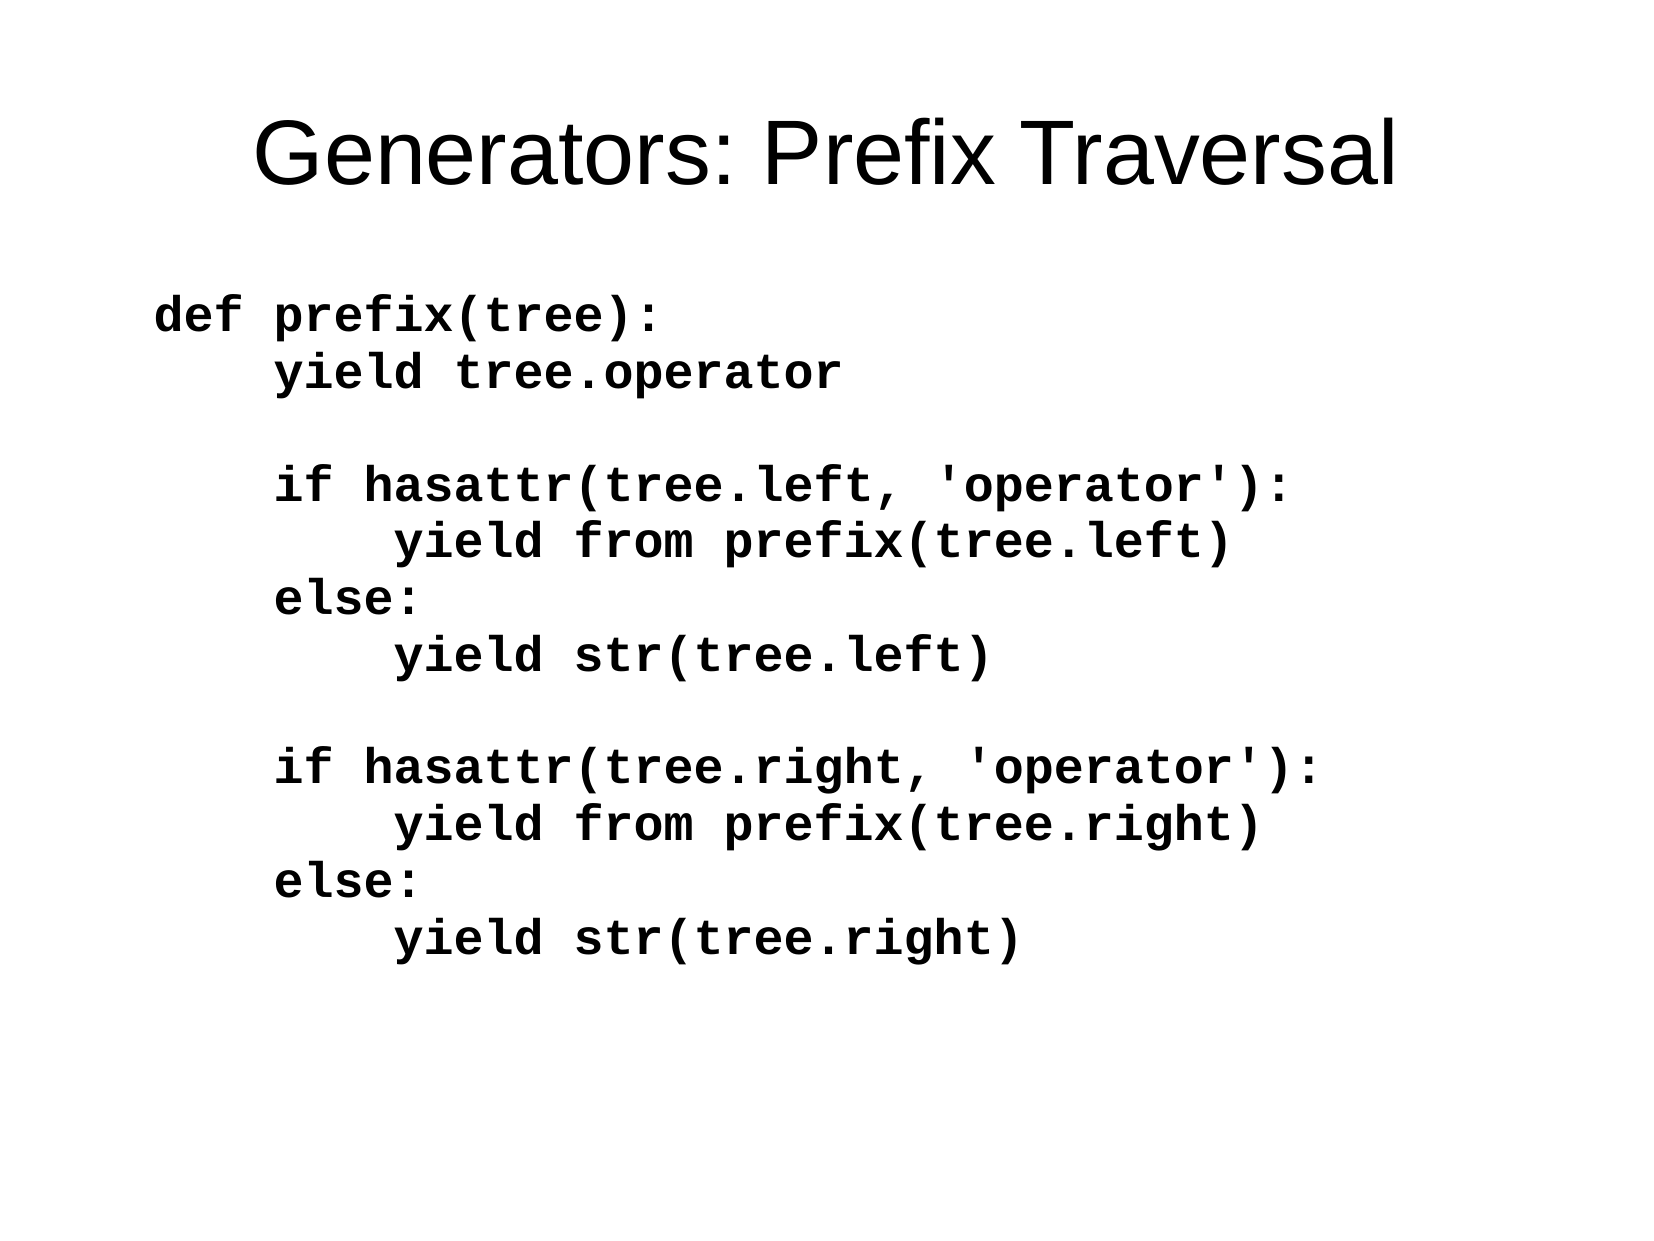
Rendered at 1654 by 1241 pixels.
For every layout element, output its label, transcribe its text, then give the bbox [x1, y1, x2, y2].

list def prefix(tree): yield tree.operator if hasattr(tree.left, 'operator'): yield from prefix(tree.left) else: yield str(tree.left) if hasattr(tree.right, 'operator'): yield from prefix(tree.right) else: yield str(tree.right) [82, 290, 1571, 1010]
title Generators: Prefix Traversal [82, 49, 1571, 257]
